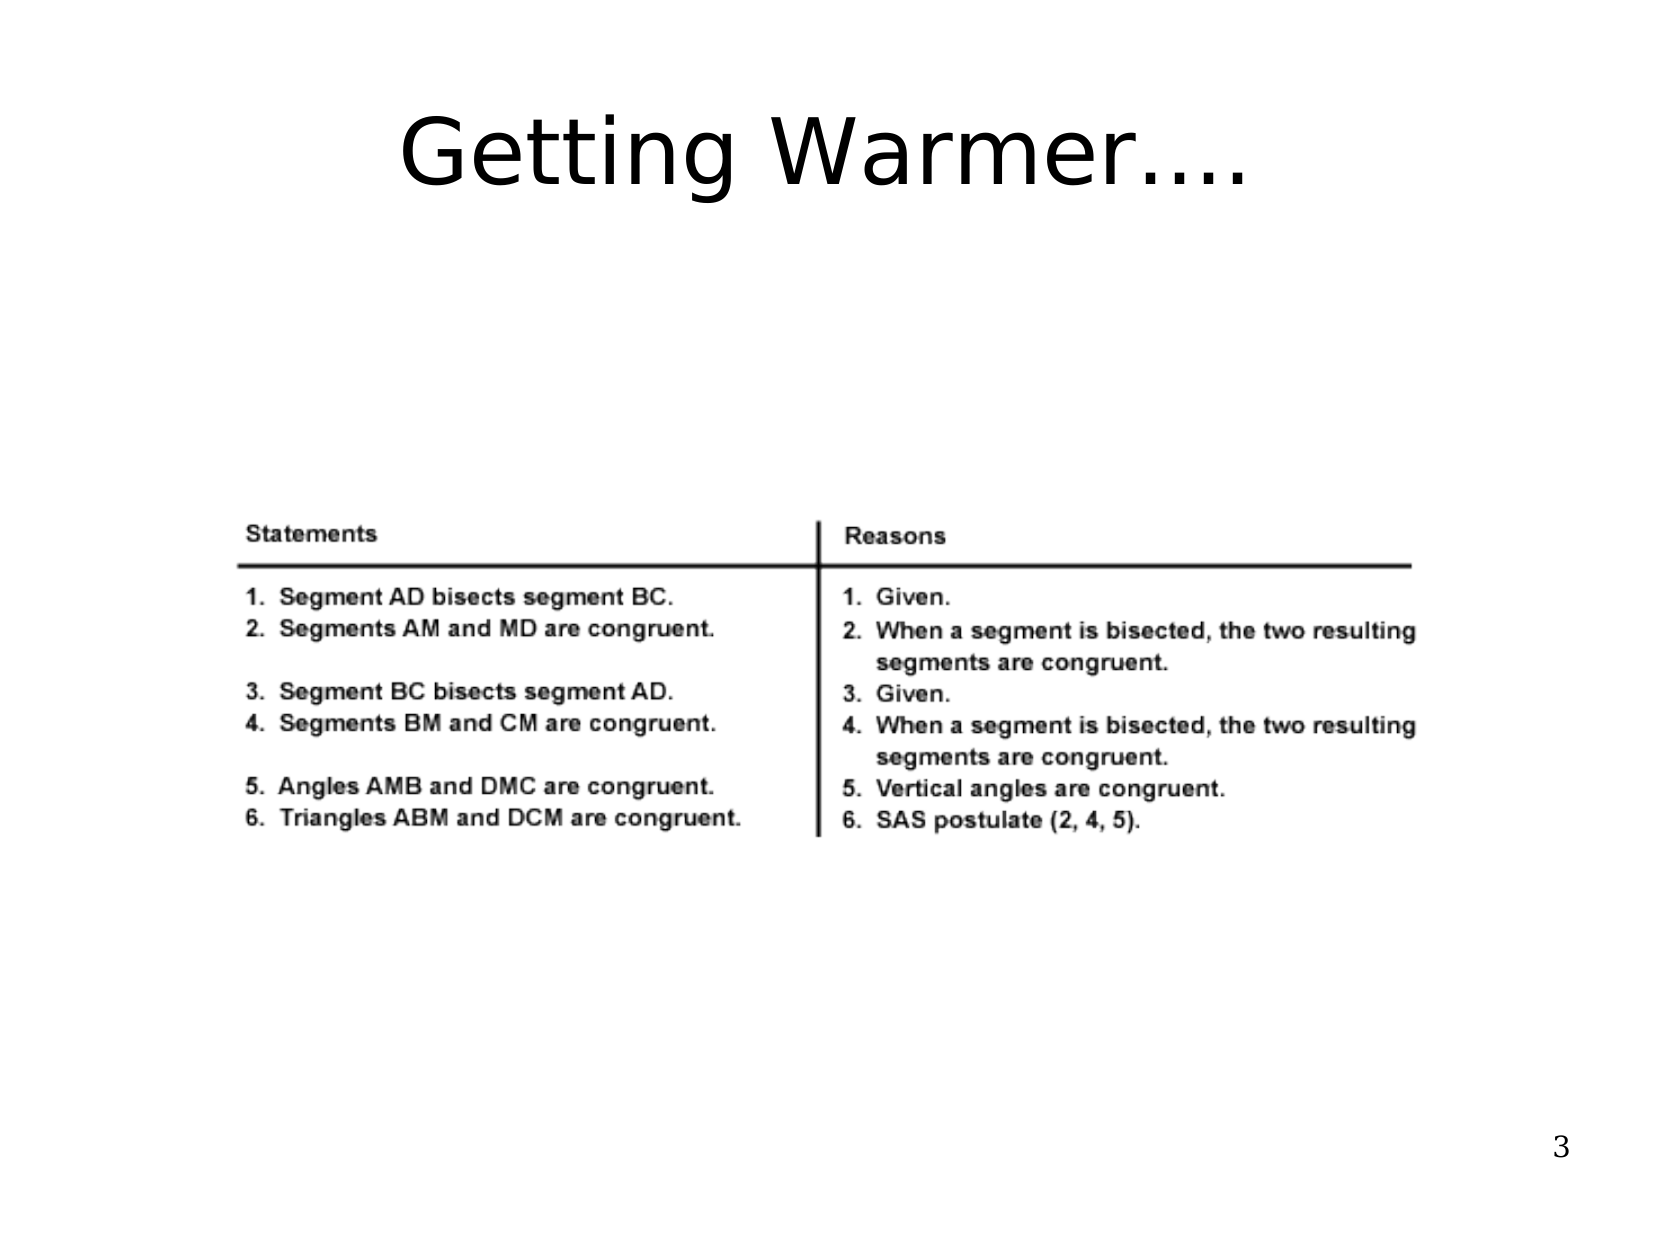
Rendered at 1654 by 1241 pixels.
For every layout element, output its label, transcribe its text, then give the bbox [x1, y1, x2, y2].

title Getting Warmer.... [82, 49, 1571, 257]
picture [230, 509, 1424, 847]
